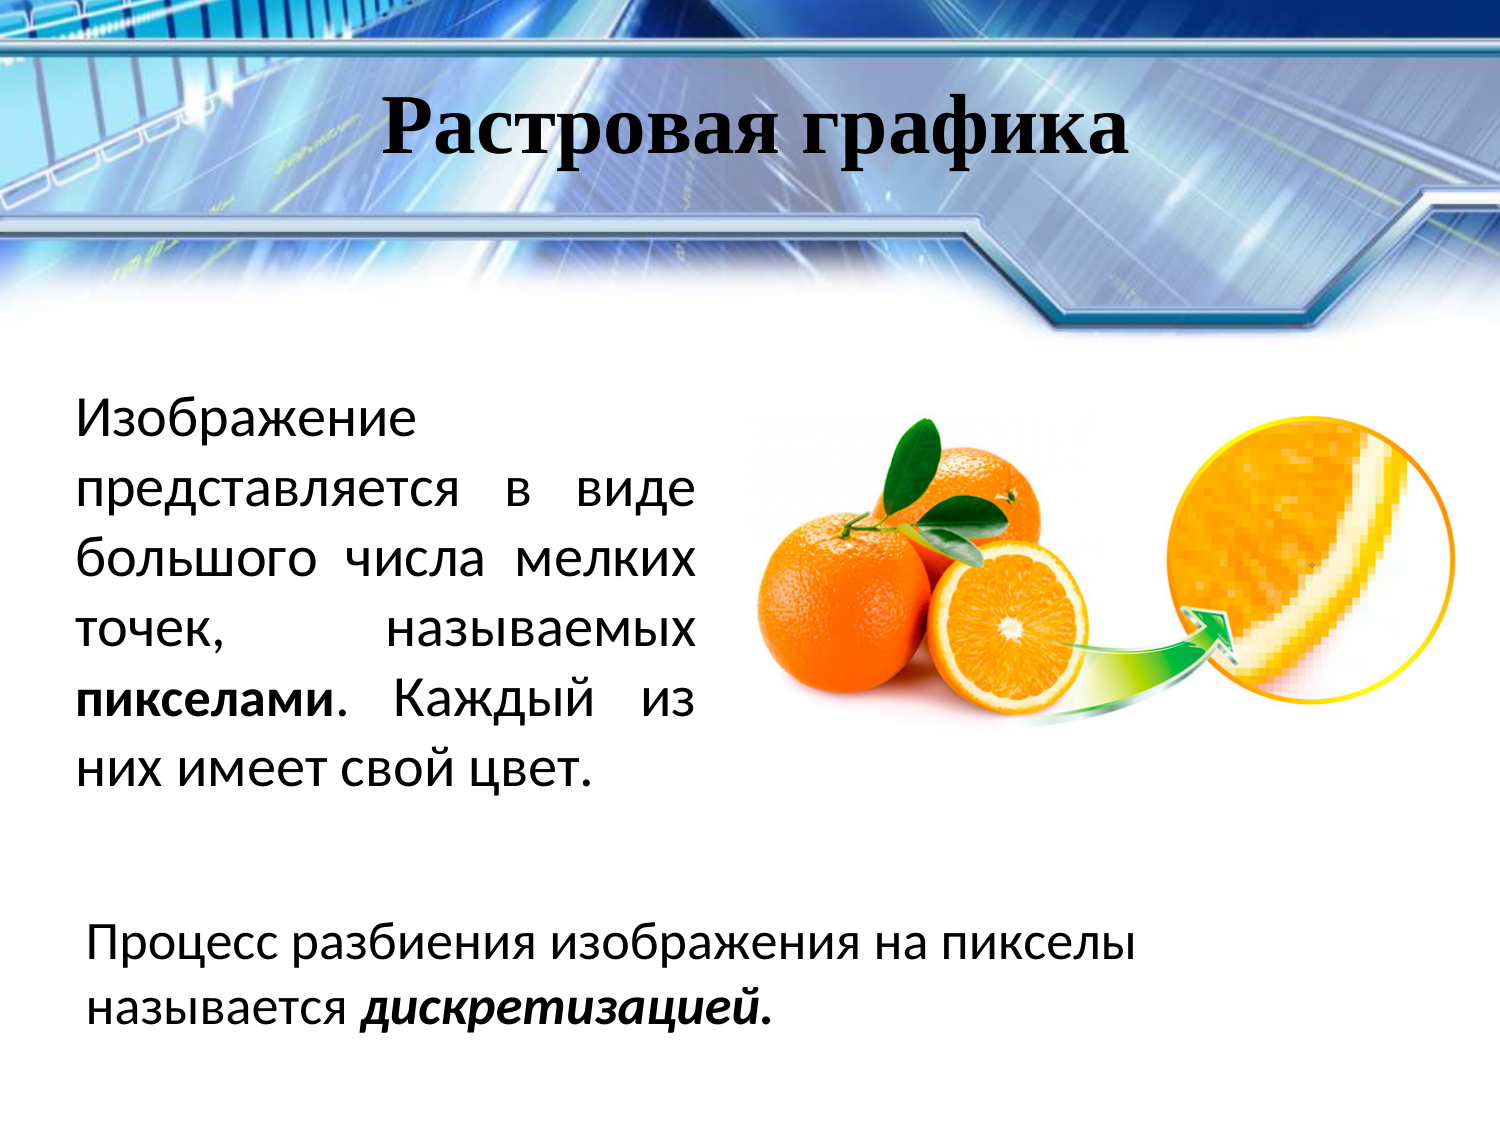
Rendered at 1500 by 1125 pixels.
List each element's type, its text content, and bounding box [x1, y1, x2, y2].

picture [0, 0, 1500, 1125]
text_box Растровая графика [88, 60, 1425, 179]
subtitle Изображение представляется в виде большого числа мелких точек, называемых пикселами. Каждый из них имеет свой цвет. [75, 377, 697, 875]
text_box Процесс разбиения изображения на пикселы называется дискретизацией. [70, 897, 1394, 1043]
